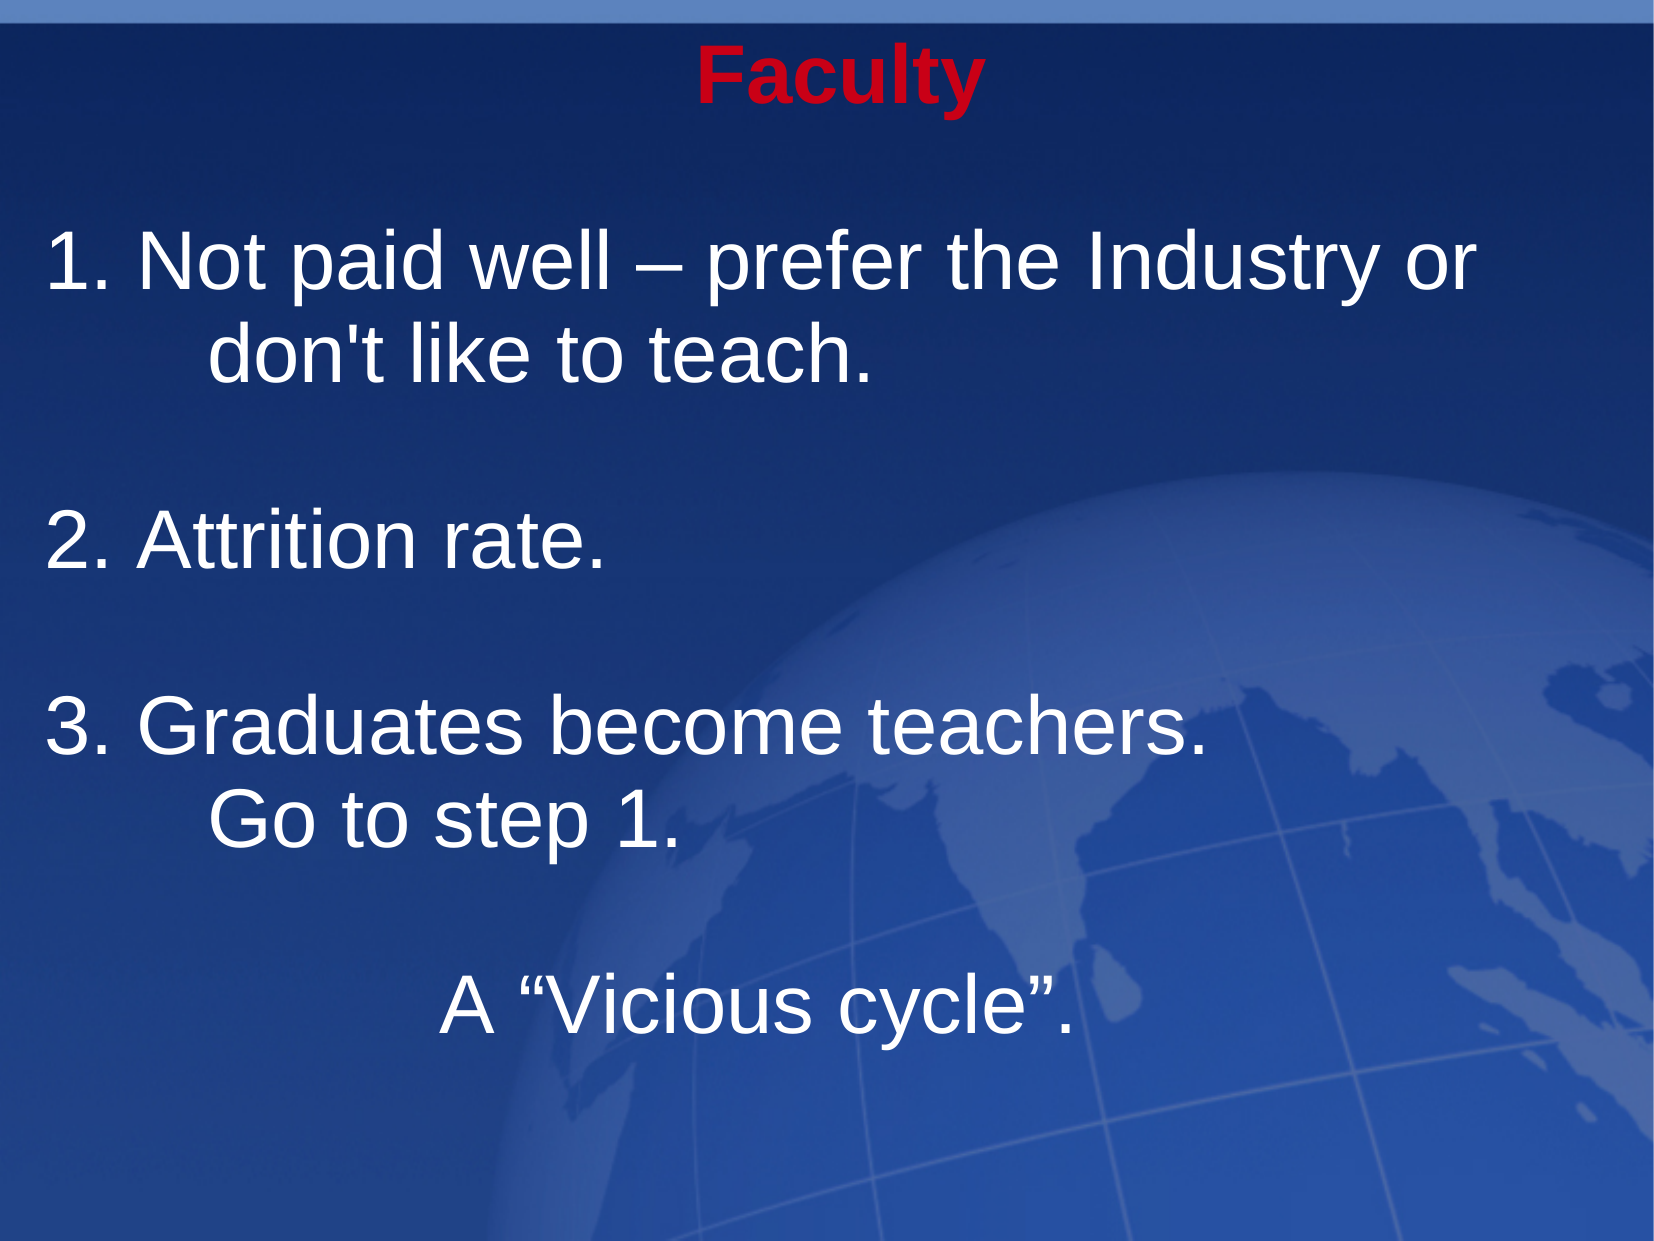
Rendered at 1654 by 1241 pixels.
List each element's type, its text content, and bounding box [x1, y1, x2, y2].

text_box 1. Not paid well – prefer the Industry or don't like to teach. 2. Attrition rate. 3. Graduates become teachers. Go to step 1. A “Vicious cycle”. [29, 206, 1568, 1151]
text_box Faculty [109, 20, 1573, 143]
picture [0, 0, 1654, 1241]
